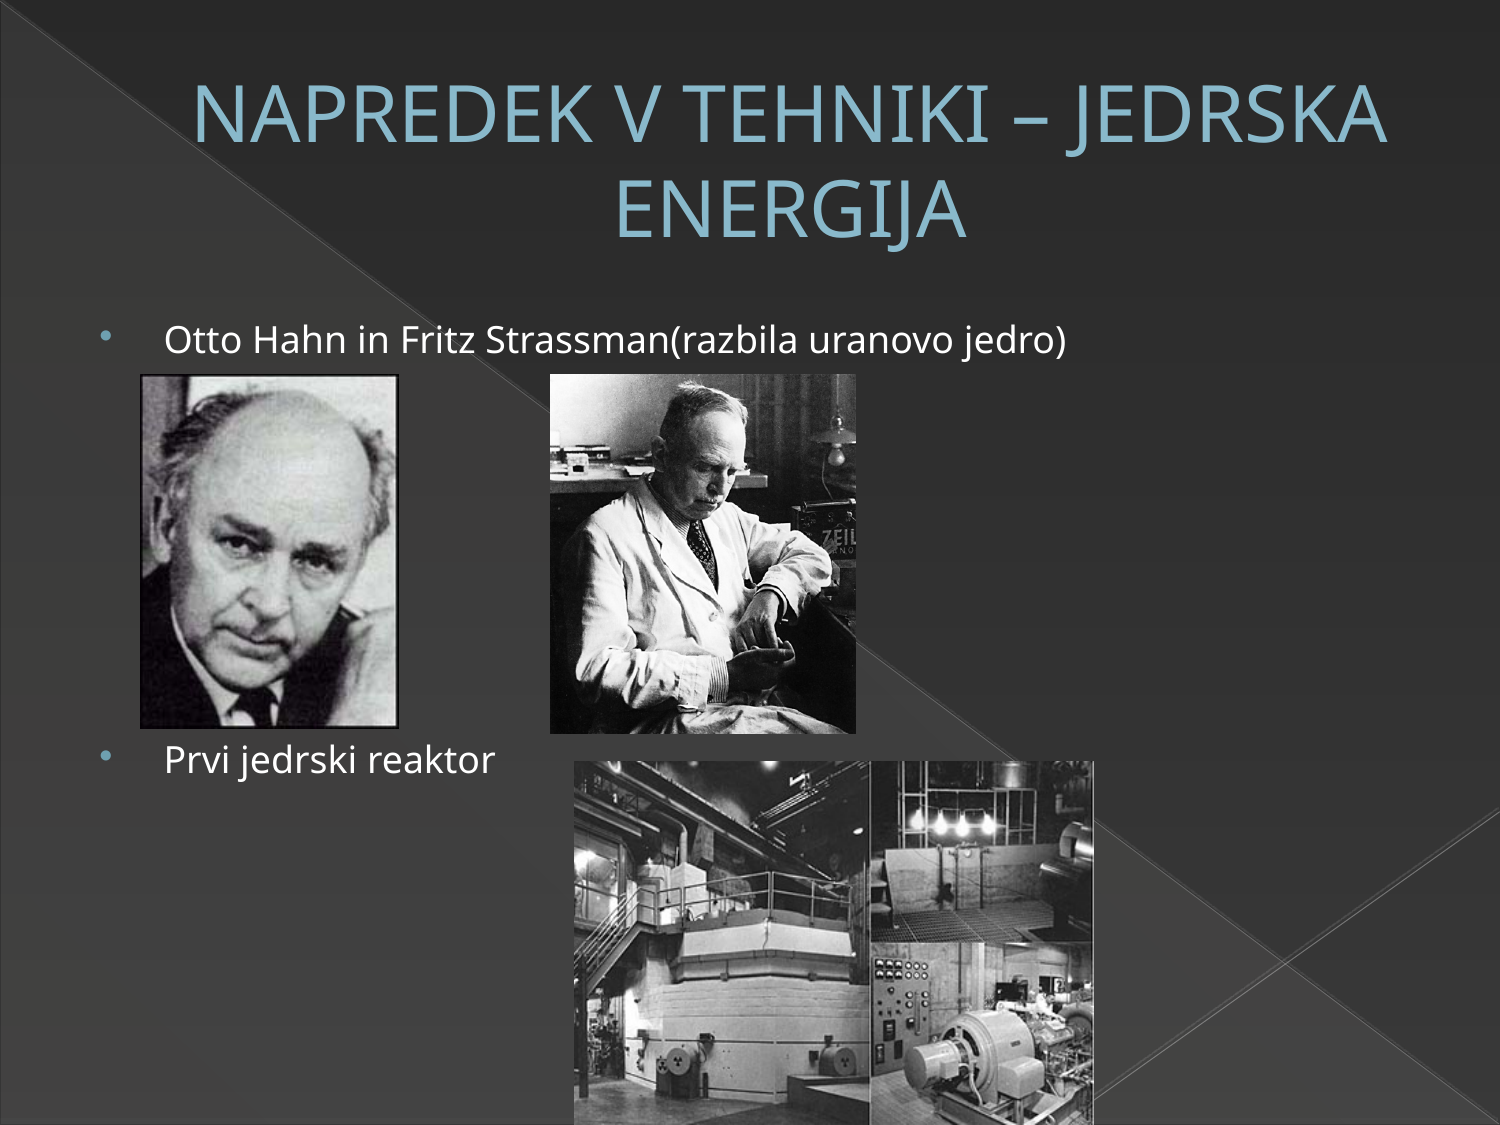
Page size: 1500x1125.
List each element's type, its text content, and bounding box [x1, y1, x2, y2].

picture [140, 374, 399, 729]
picture [550, 374, 856, 734]
list Otto Hahn in Fritz Strassman(razbila uranovo jedro) Prvi jedrski reaktor [75, 308, 1425, 1059]
picture [574, 761, 1094, 1125]
title NAPREDEK V TEHNIKI – JEDRSKA ENERGIJA [75, 43, 1425, 274]
